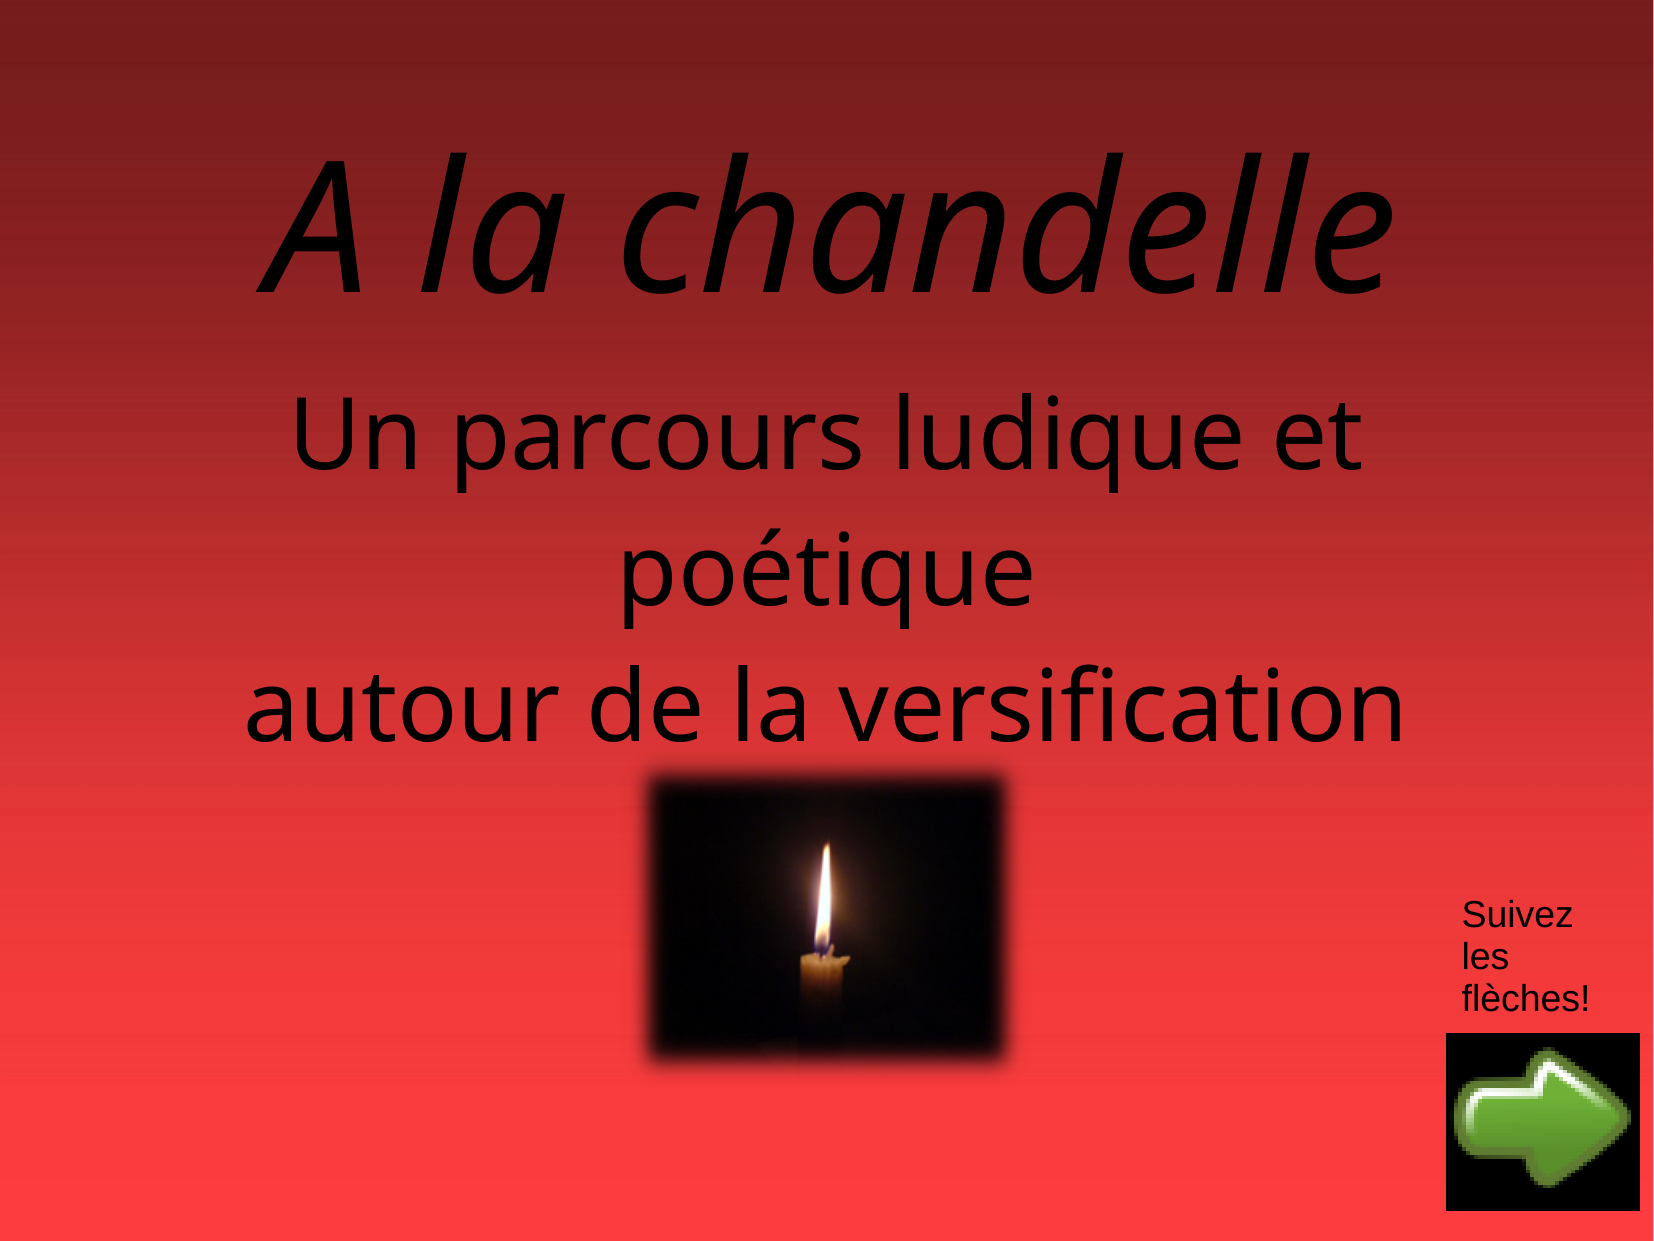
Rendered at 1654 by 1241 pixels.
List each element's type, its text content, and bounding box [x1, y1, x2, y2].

title A la chandelle [88, 117, 1577, 325]
subtitle Un parcours ludique et poétique autour de la versification [82, 354, 1571, 916]
picture [0, 0, 1654, 1241]
text_box Suivez les flèches! [1446, 885, 1625, 1034]
